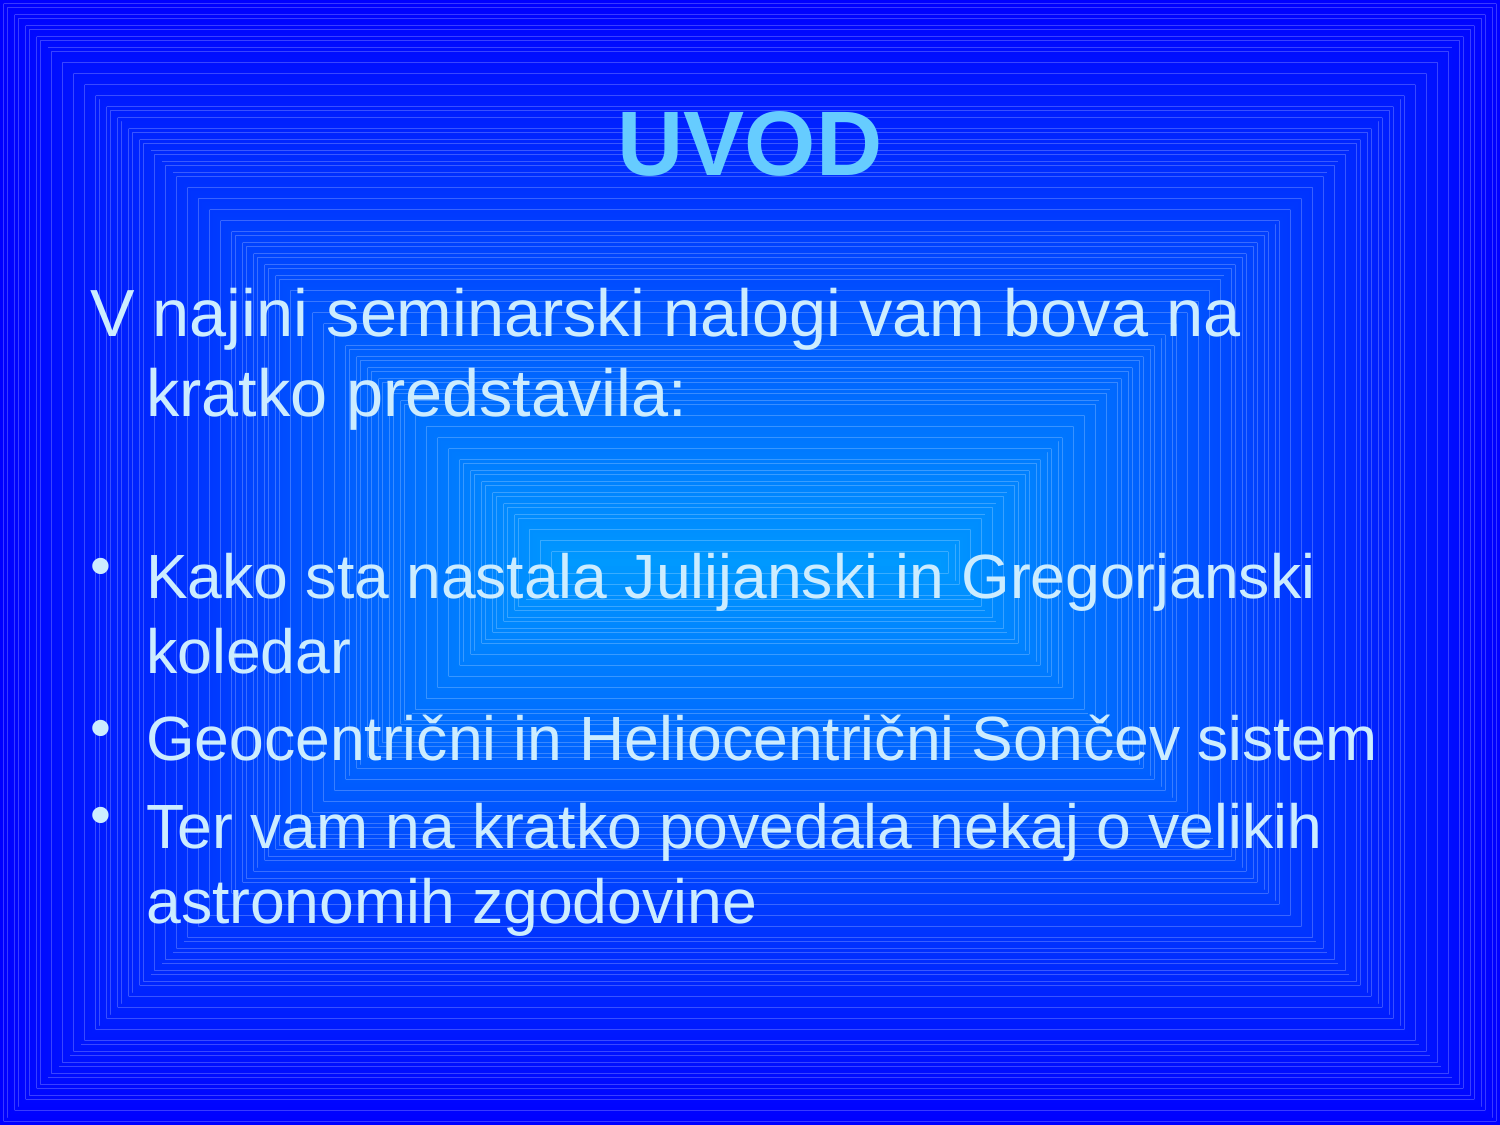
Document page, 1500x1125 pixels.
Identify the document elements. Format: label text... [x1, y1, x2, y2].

title UVOD [75, 45, 1425, 233]
list V najini seminarski nalogi vam bova na kratko predstavila: Kako sta nastala Julijanski in Gregorjanski koledar Geocentrični in Heliocentrični Sončev sistem Ter vam na kratko povedala nekaj o velikih astronomih zgodovine [75, 262, 1425, 1005]
